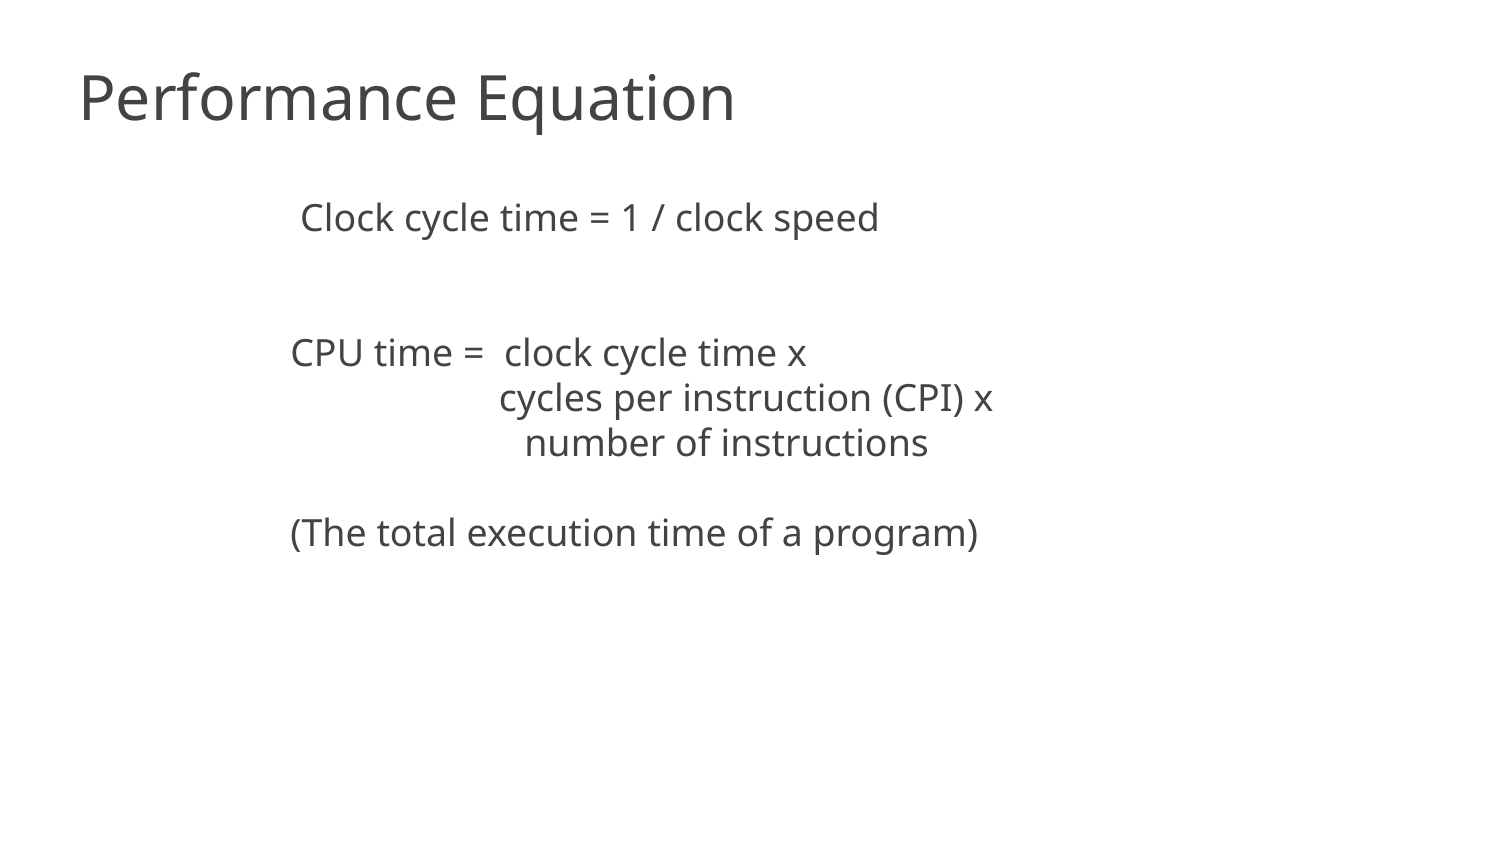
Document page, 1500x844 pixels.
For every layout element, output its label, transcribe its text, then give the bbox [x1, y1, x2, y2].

text_box Clock cycle time = 1 / clock speed CPU time = clock cycle time x cycles per instruction (CPI) x number of instructions (The total execution time of a program) [200, 179, 1341, 842]
text_box Performance Equation [14, 43, 1022, 157]
